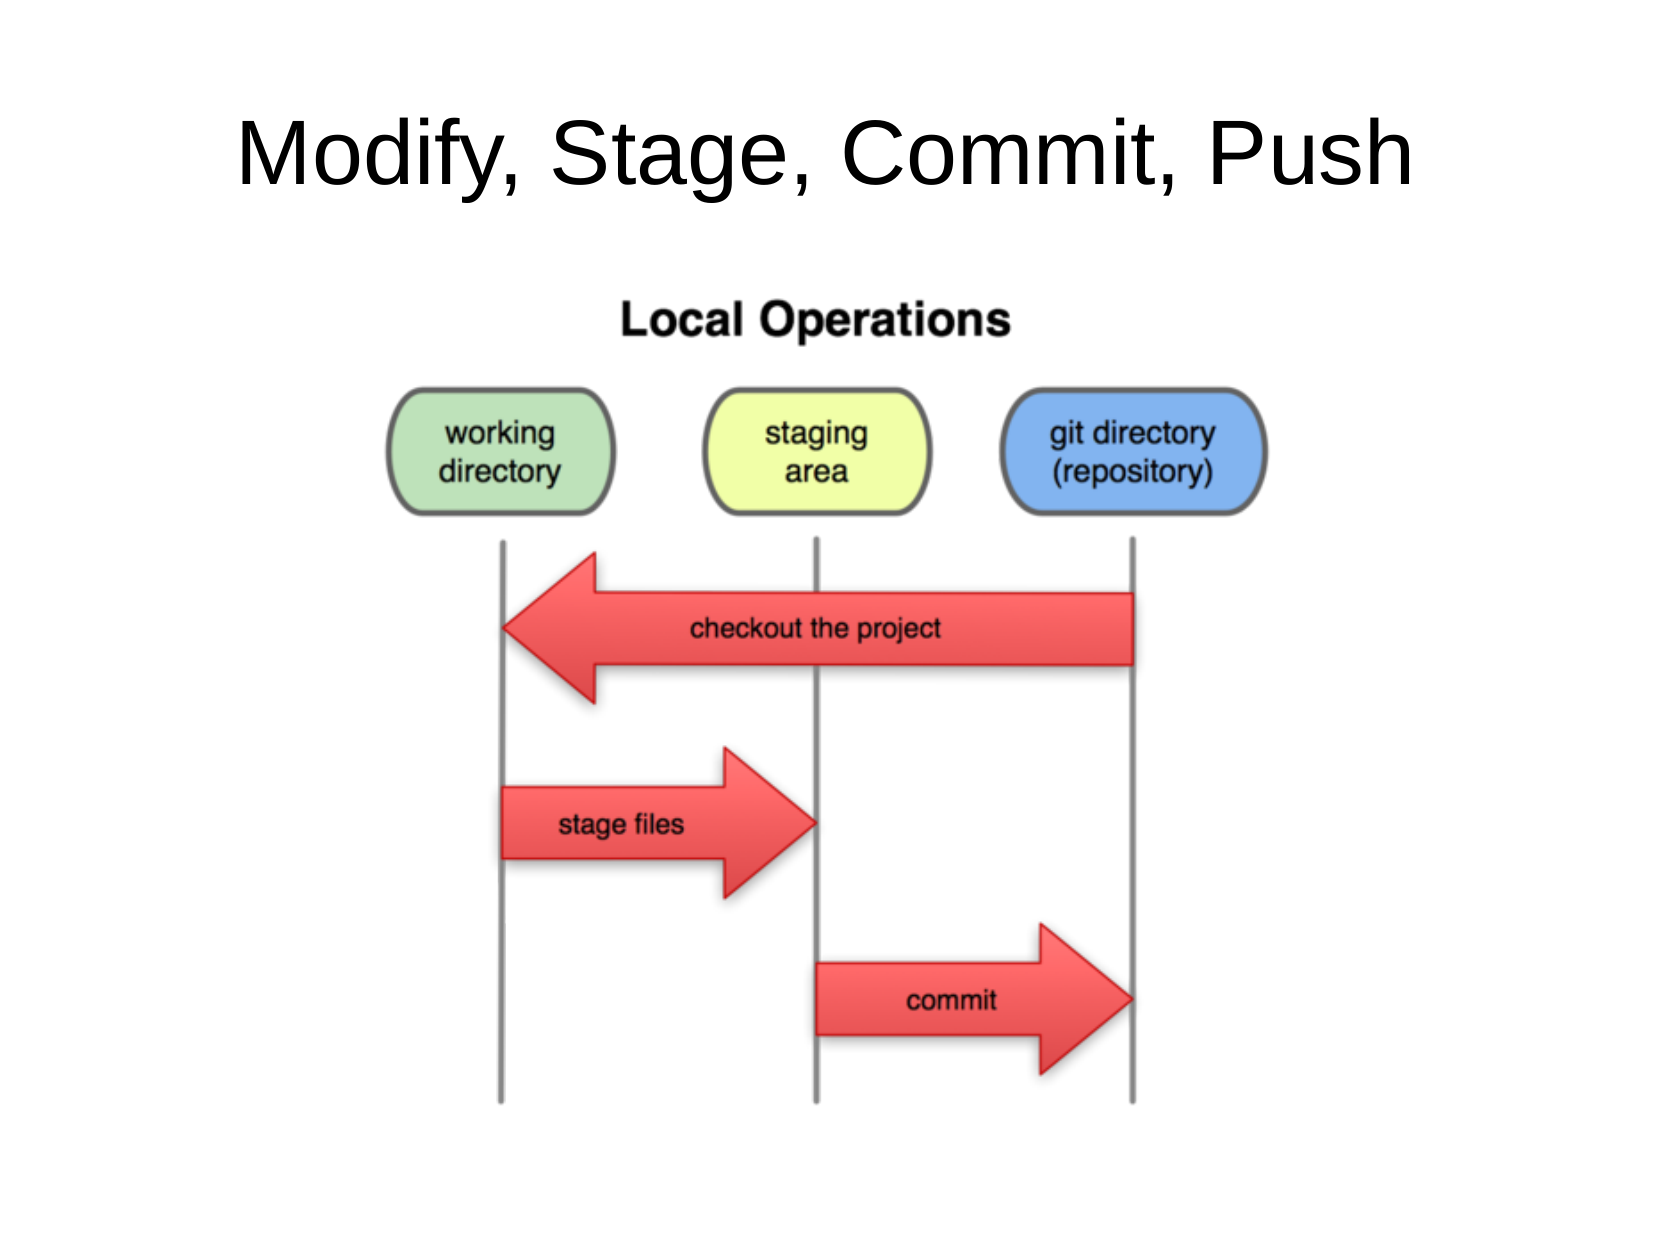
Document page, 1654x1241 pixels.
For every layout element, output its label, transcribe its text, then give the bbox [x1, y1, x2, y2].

picture [381, 290, 1272, 1109]
title Modify, Stage, Commit, Push [82, 49, 1571, 257]
